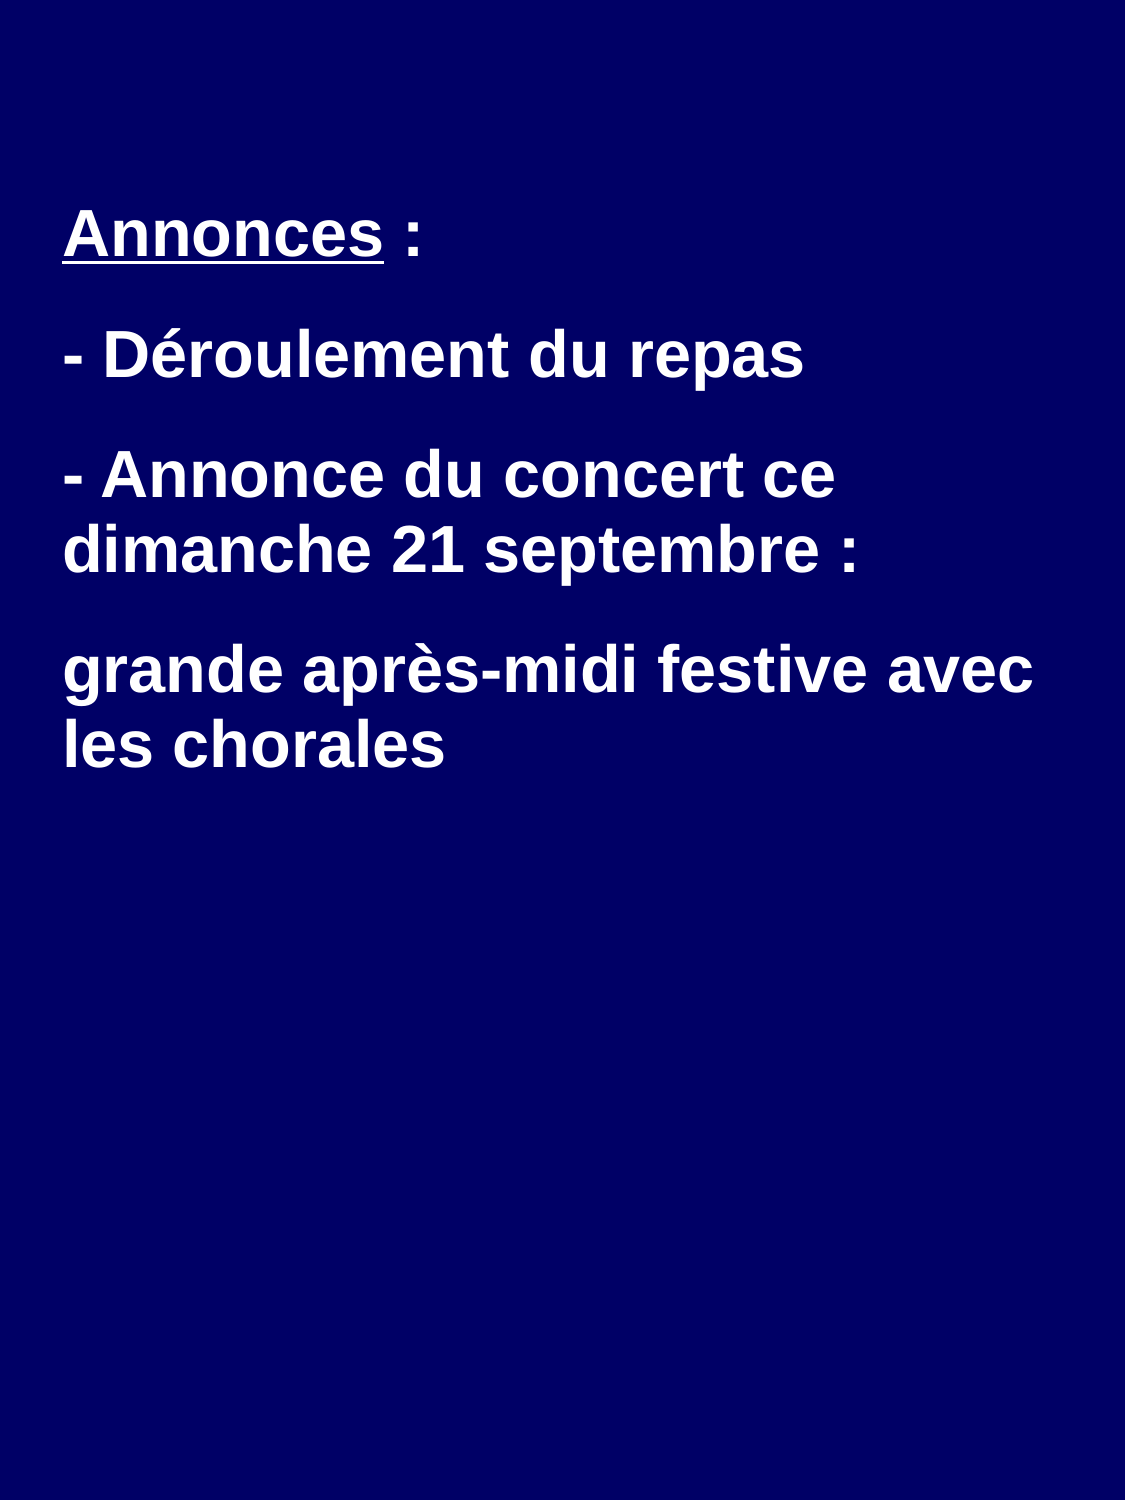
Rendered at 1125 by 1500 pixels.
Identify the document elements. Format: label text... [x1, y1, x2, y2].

text_box Annonces : - Déroulement du repas - Annonce du concert ce dimanche 21 septembre : grande après-midi festive avec les chorales [47, 188, 1075, 1146]
